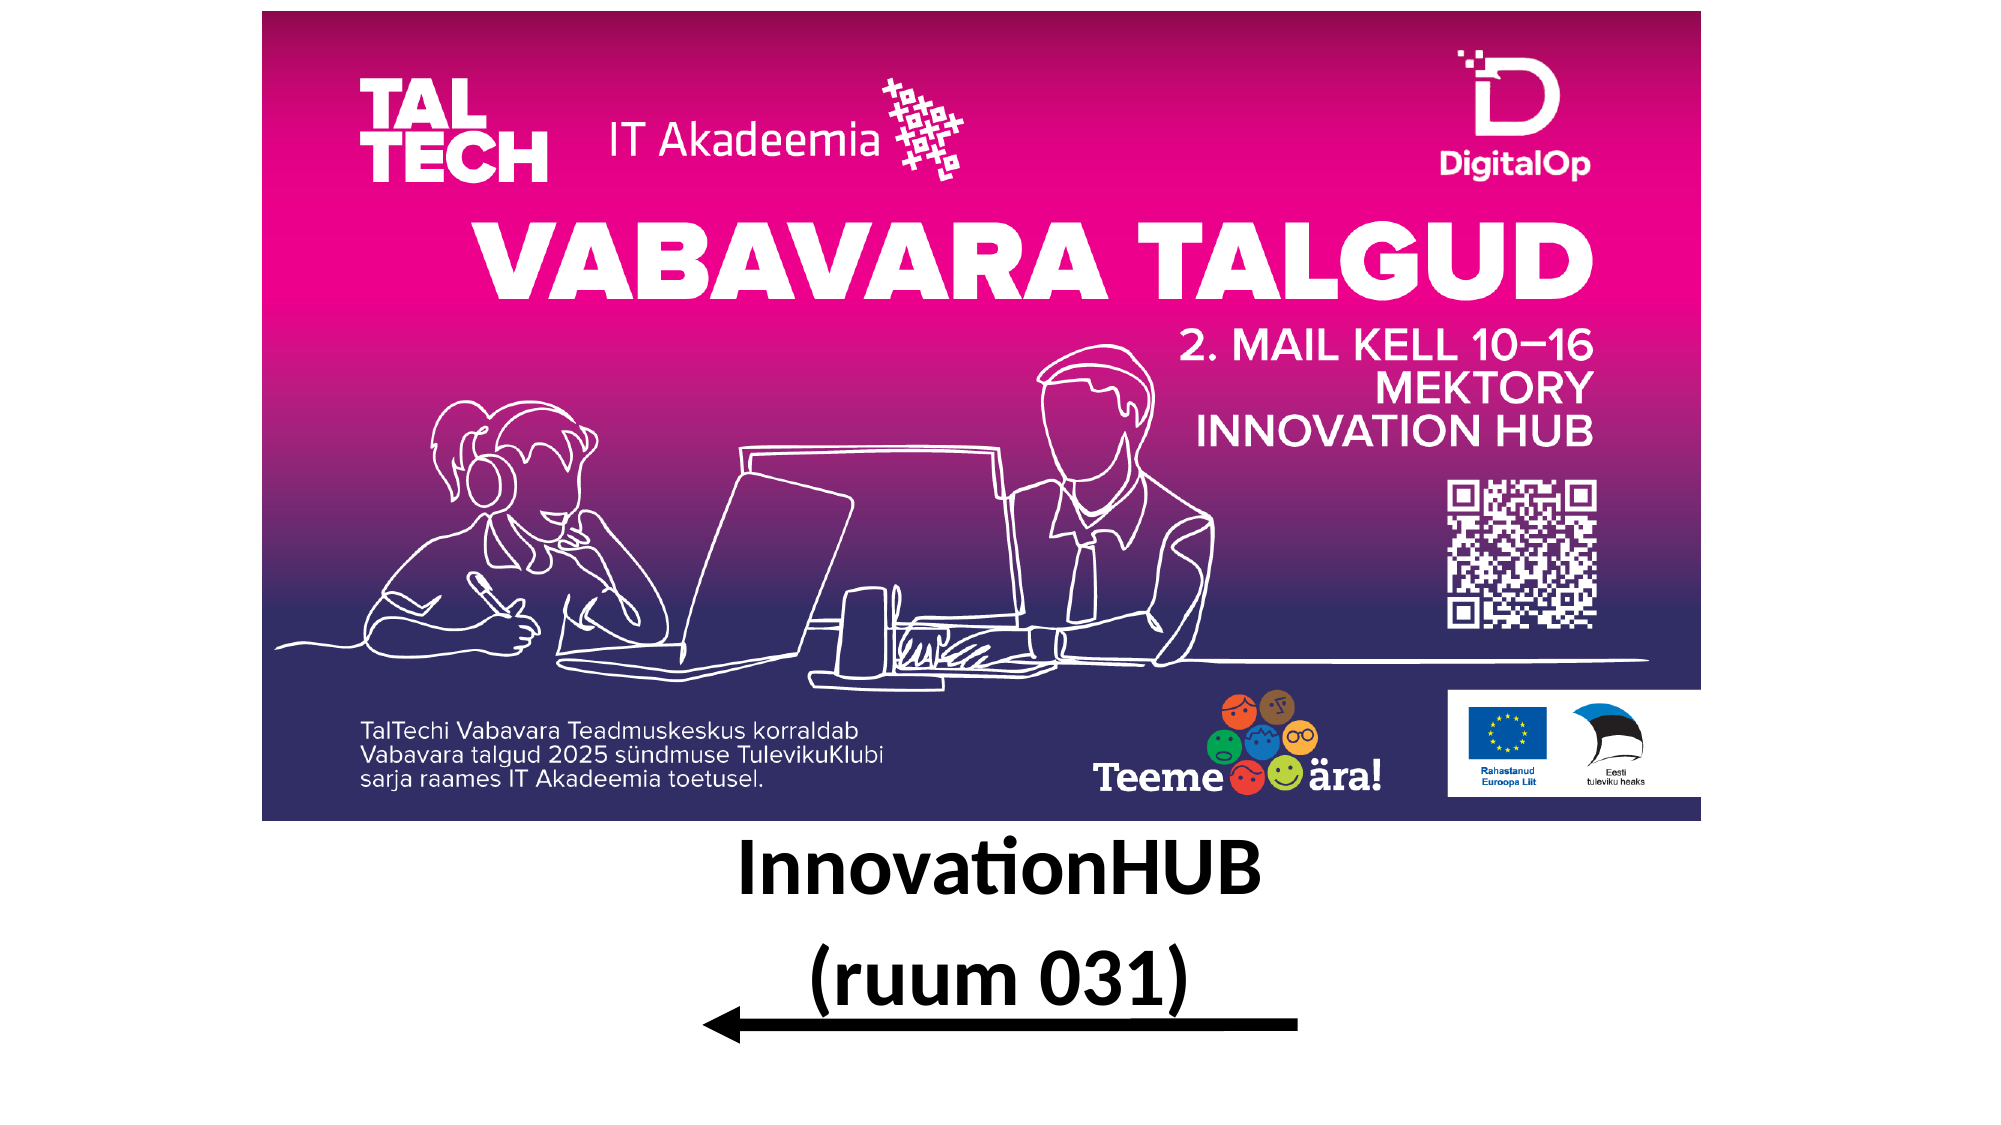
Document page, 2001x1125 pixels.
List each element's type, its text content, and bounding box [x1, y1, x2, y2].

picture [262, 11, 1701, 815]
text_box InnovationHUB (ruum 031) [250, 815, 1750, 1072]
